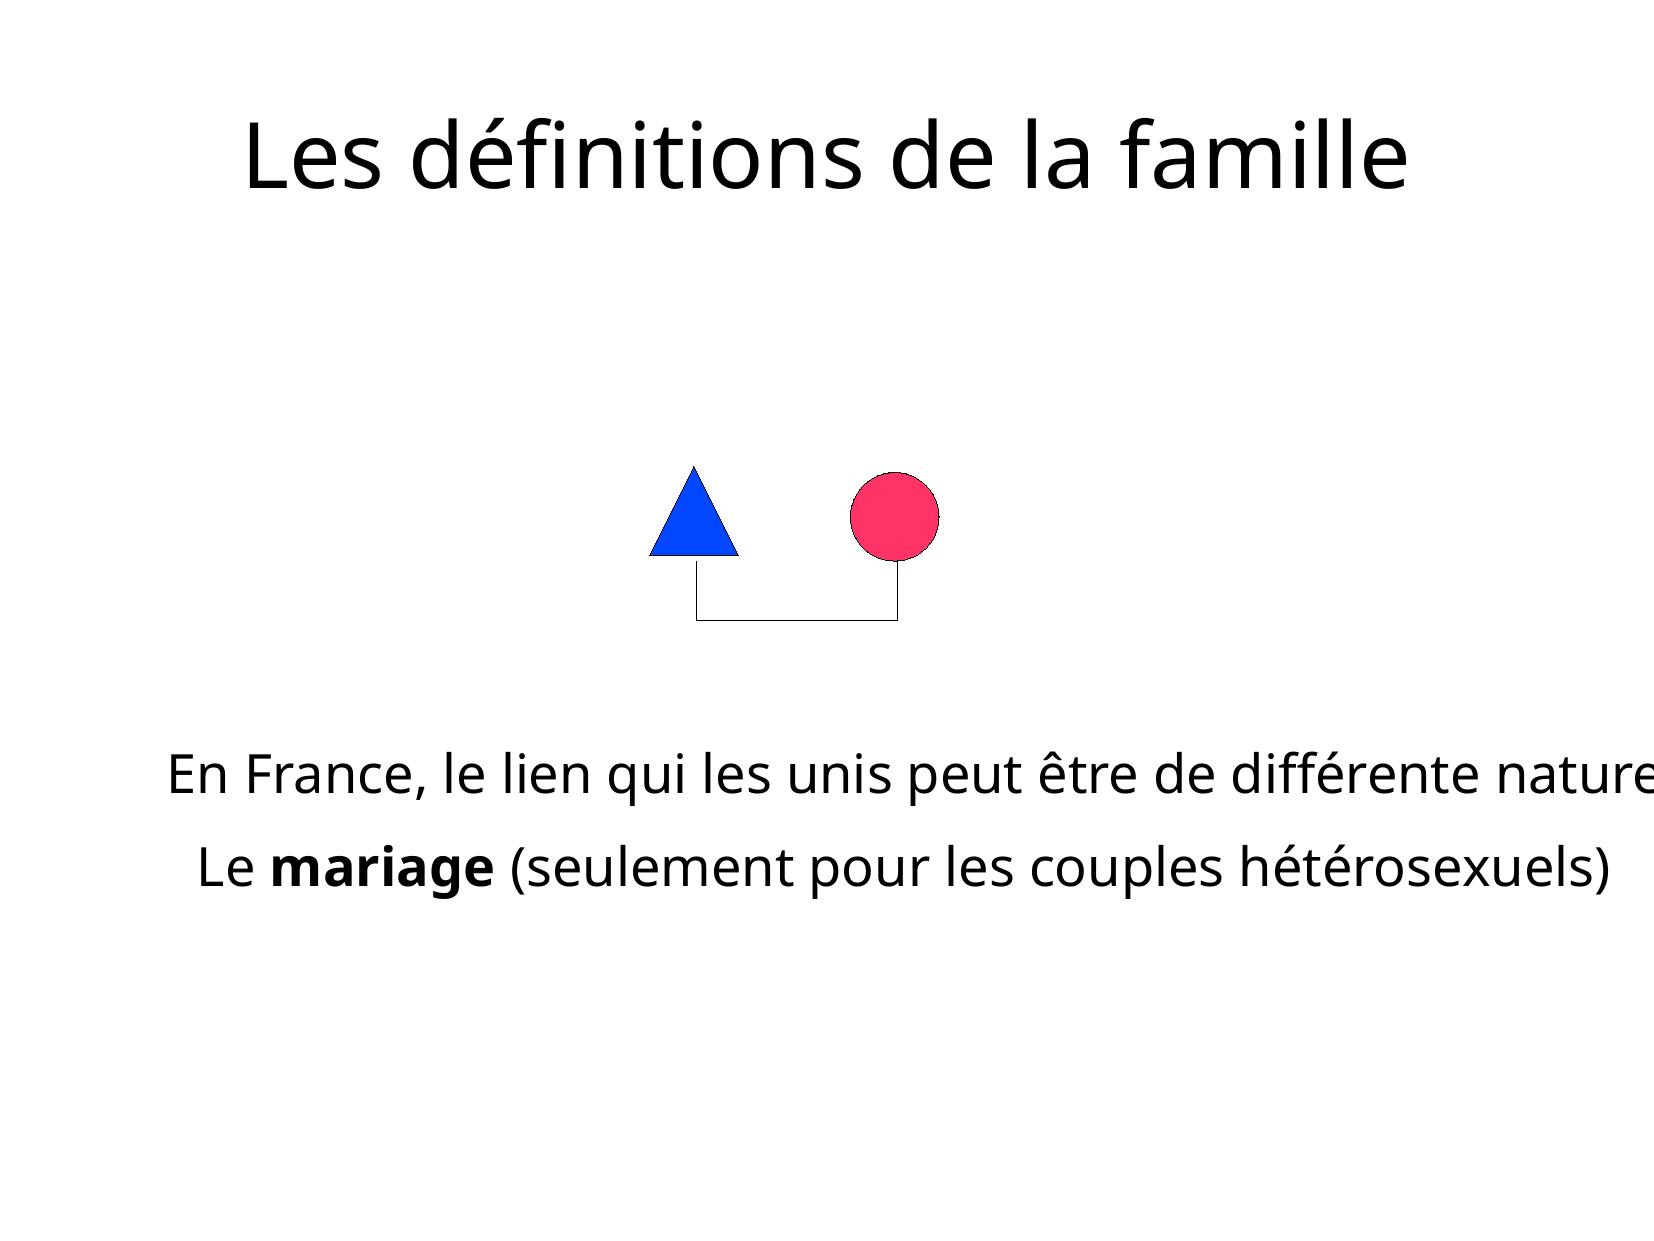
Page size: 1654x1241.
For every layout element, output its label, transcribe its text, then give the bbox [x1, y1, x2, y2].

text_box [850, 472, 940, 562]
text_box Le mariage (seulement pour les couples hétérosexuels) [181, 826, 1472, 905]
title Les définitions de la famille [82, 49, 1571, 257]
text_box [649, 466, 739, 556]
text_box En France, le lien qui les unis peut être de différente nature : [151, 733, 1502, 811]
